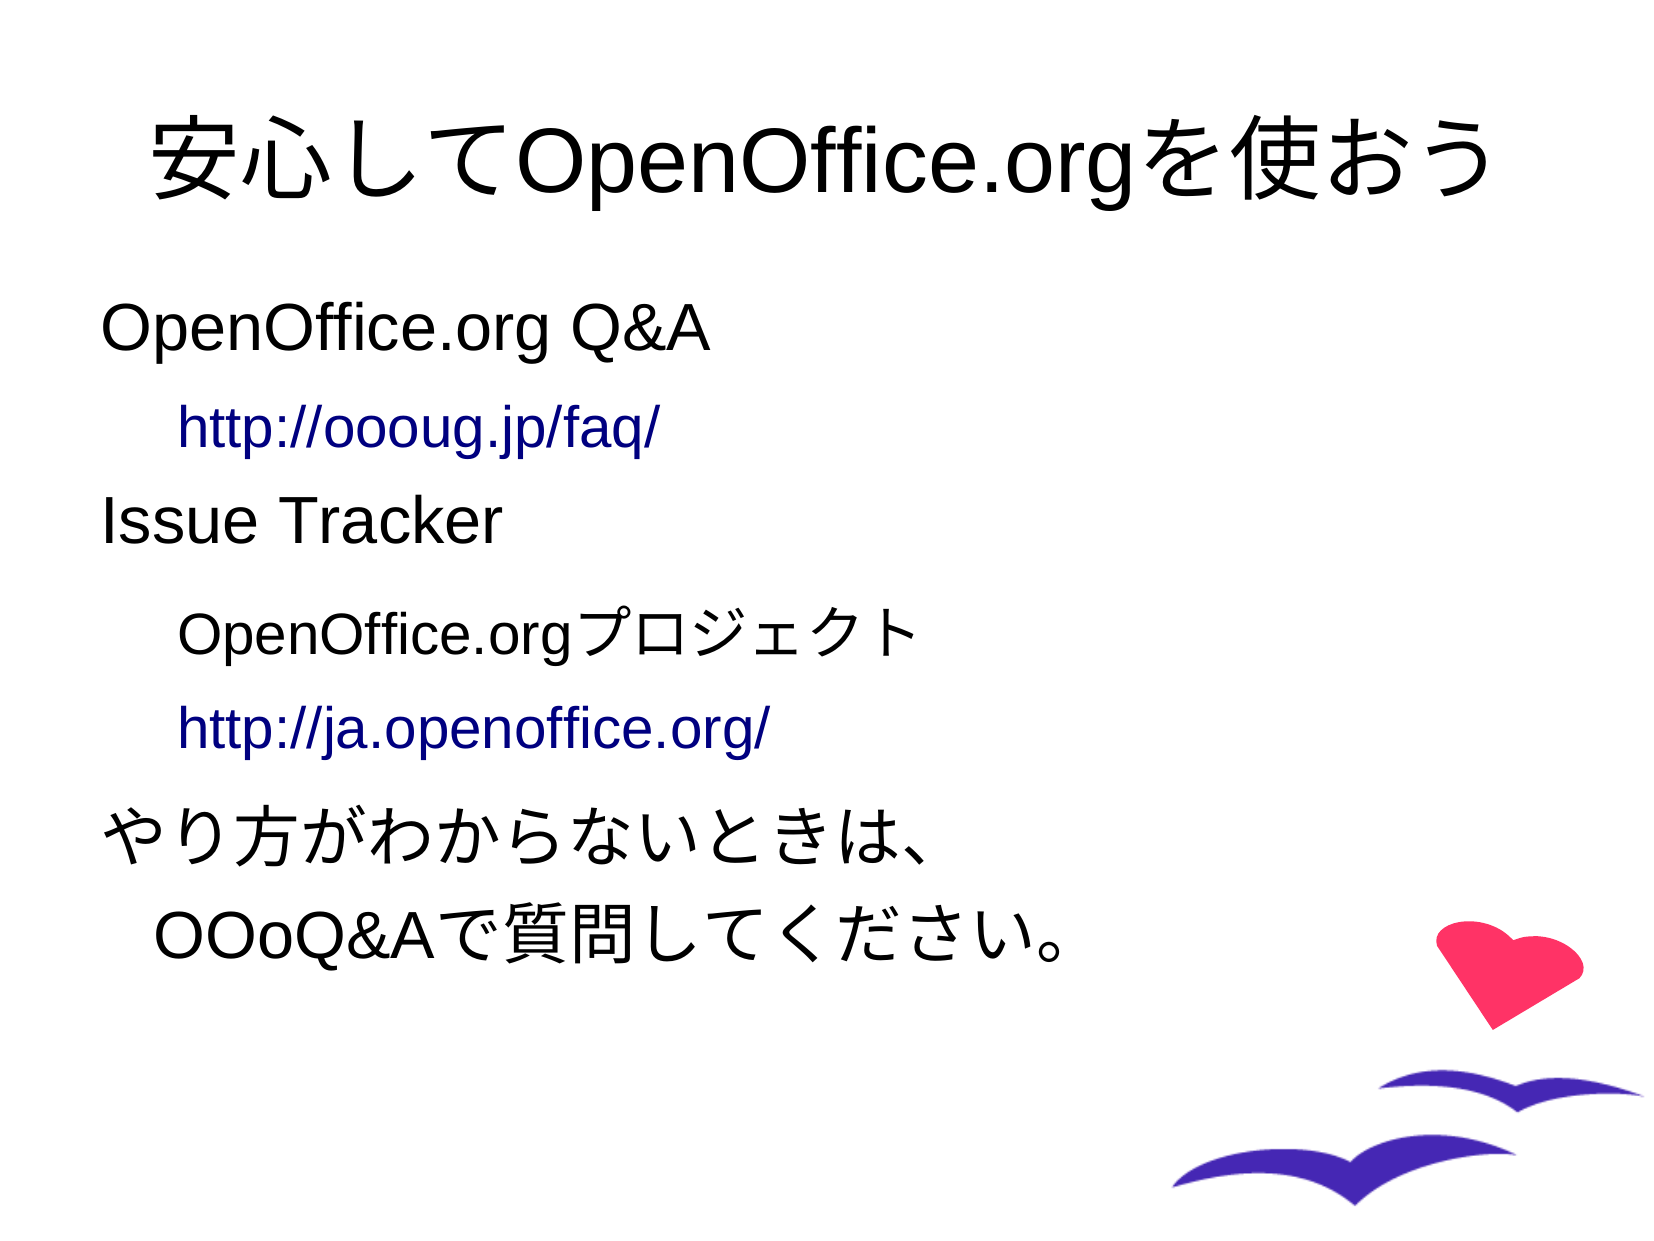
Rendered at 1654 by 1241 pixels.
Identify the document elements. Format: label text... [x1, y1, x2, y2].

list OpenOffice.org Q&A http://oooug.jp/faq/ Issue Tracker OpenOffice.orgプロジェクト http://ja.openoffice.org/ やり方がわからないときは、 OOoQ&Aで質問してください。 [82, 290, 1571, 1094]
picture [1167, 1062, 1654, 1211]
text_box [1436, 921, 1584, 1030]
title 安心してOpenOffice.orgを使おう [82, 56, 1571, 250]
